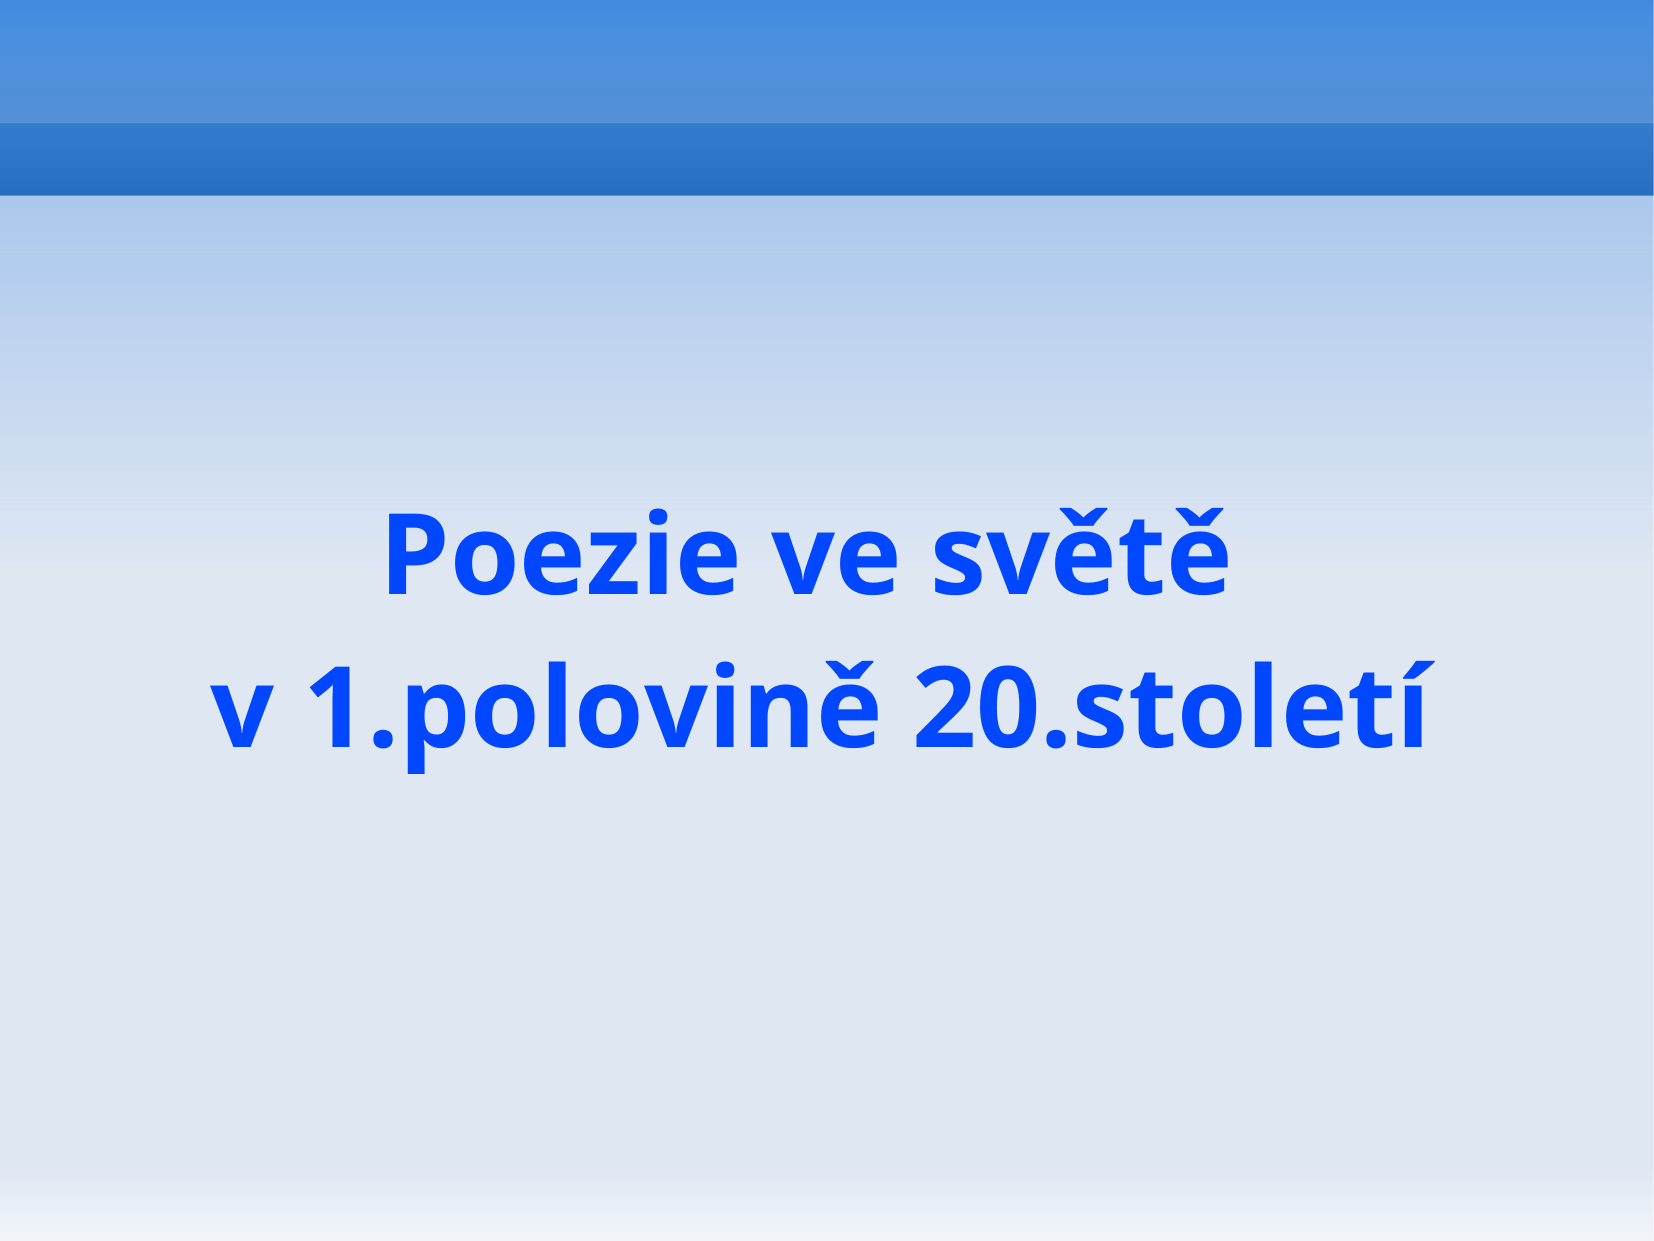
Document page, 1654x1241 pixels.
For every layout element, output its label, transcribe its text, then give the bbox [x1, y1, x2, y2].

picture [0, 0, 1654, 1241]
title Poezie ve světě v 1.polovině 20.století [76, 472, 1565, 784]
